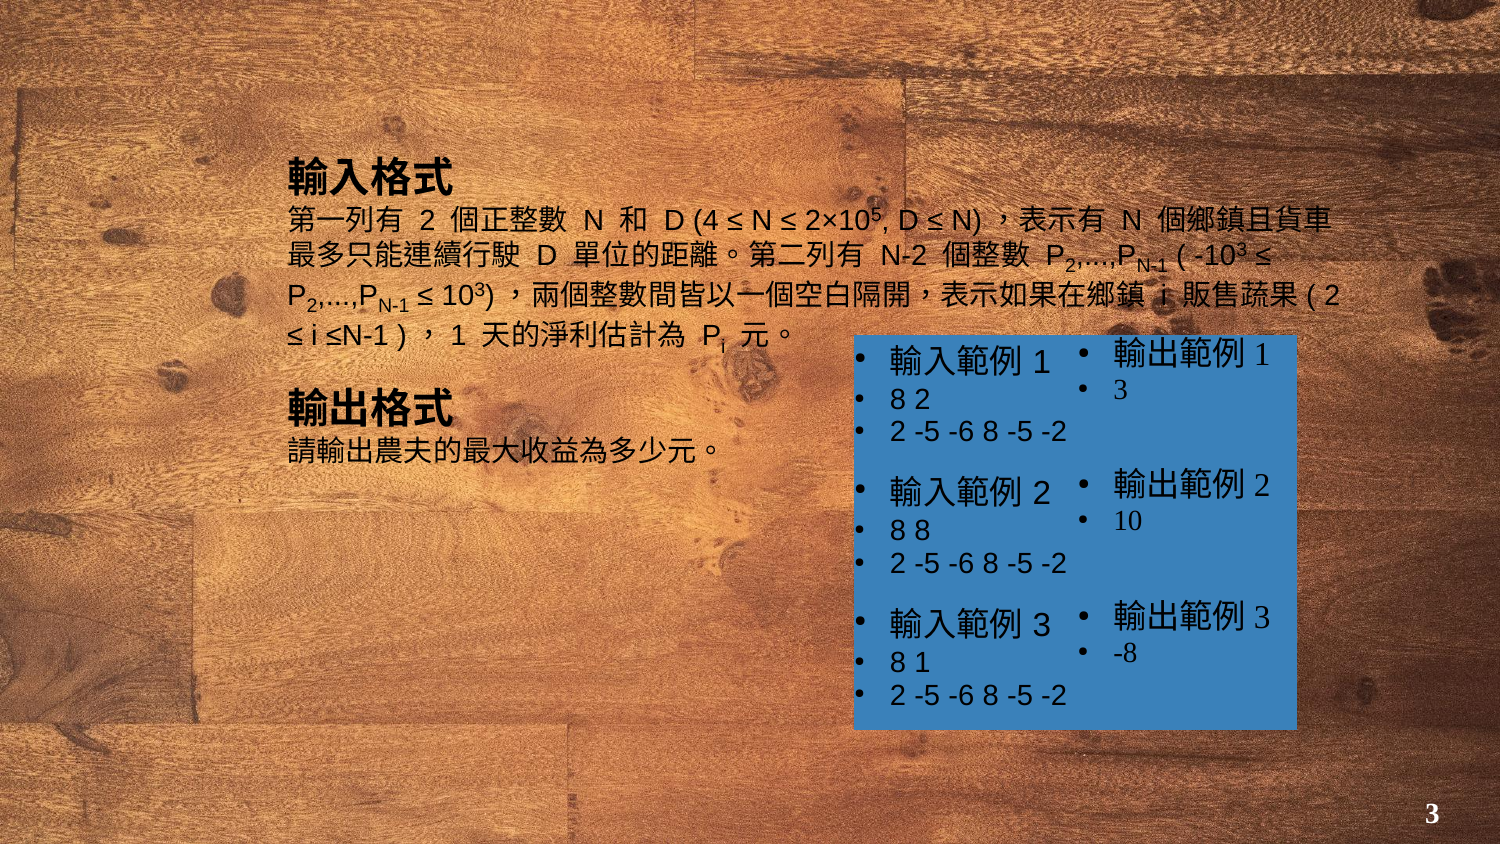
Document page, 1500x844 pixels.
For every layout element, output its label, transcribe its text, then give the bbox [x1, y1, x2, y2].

table_header 輸入範例1​ 8 2​ 2 -5 -6 8 -5 -2​ [854, 335, 1078, 466]
text_box 輸入格式 第一列有 2 個正整數 N 和 D (4 ≤ N ≤ 2×105, D ≤ N)，表示有 N 個鄉鎮且貨車最多只能連續行駛 D 單位的距離。第二列有 N-2 個整數 P2,...,PN-1 ( -103 ≤ P2,...,PN-1 ≤ 103)，兩個整數間皆以一個空白隔開，表示如果在鄉鎮 i 販售蔬果( 2 ≤ i ≤N-1 )，1 天的淨利估計為 Pi 元。 輸出格式 請輸出農夫的最大收益為多少元。 [272, 119, 1362, 544]
table_header 輸出範例2​ 10​ [1078, 466, 1297, 598]
table_header 輸出範例1​ 3​ [1078, 335, 1297, 466]
slide_number 3 [1410, 779, 1500, 844]
table_header 輸入範例3​ 8 1​ 2 -5 -6 8 -5 -2​ [854, 598, 1078, 730]
table_header 輸出範例3​ -8​ [1078, 598, 1297, 730]
table_header 輸入範例2​ 8 8​ 2 -5 -6 8 -5 -2​ [854, 466, 1078, 598]
